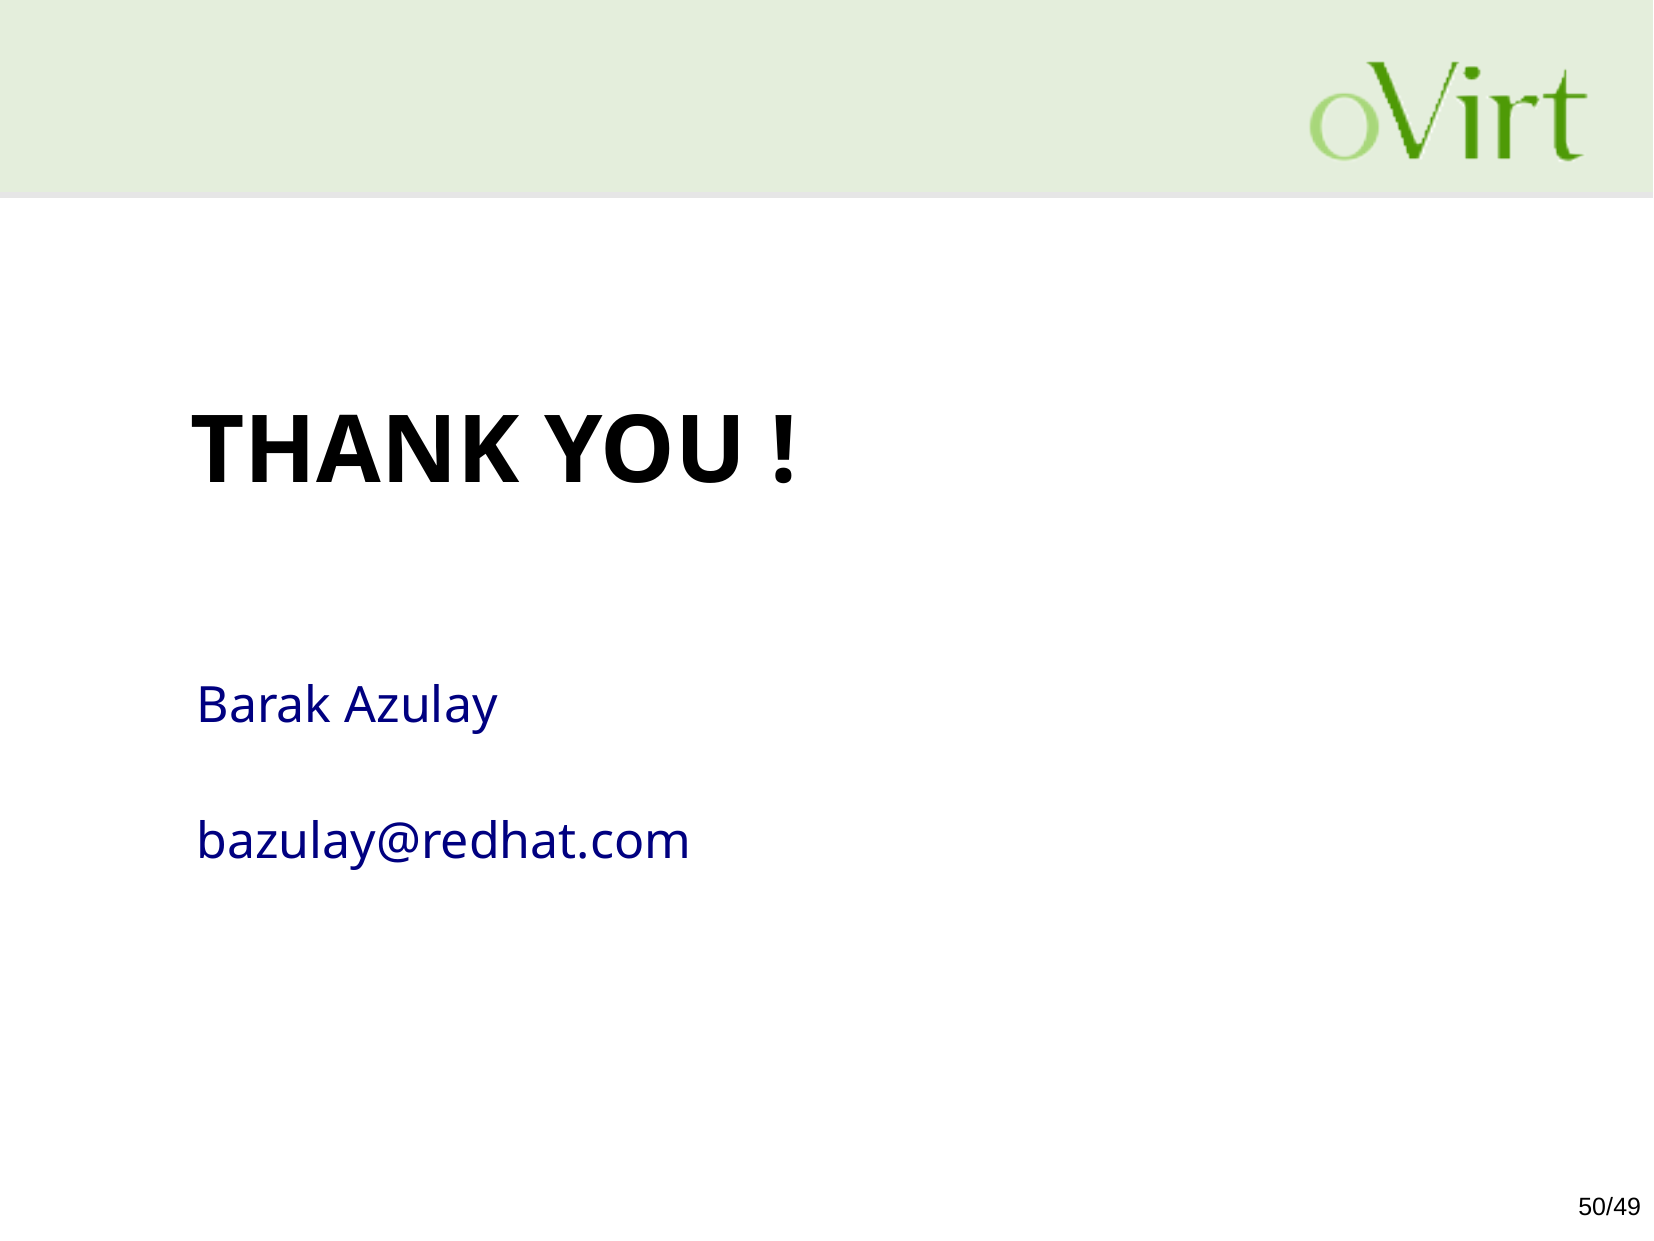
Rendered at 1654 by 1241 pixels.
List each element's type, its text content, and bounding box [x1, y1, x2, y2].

picture [1289, 36, 1613, 181]
text_box THANK YOU ! [175, 374, 1548, 510]
text_box Barak Azulay bazulay@redhat.com [181, 592, 1554, 1178]
